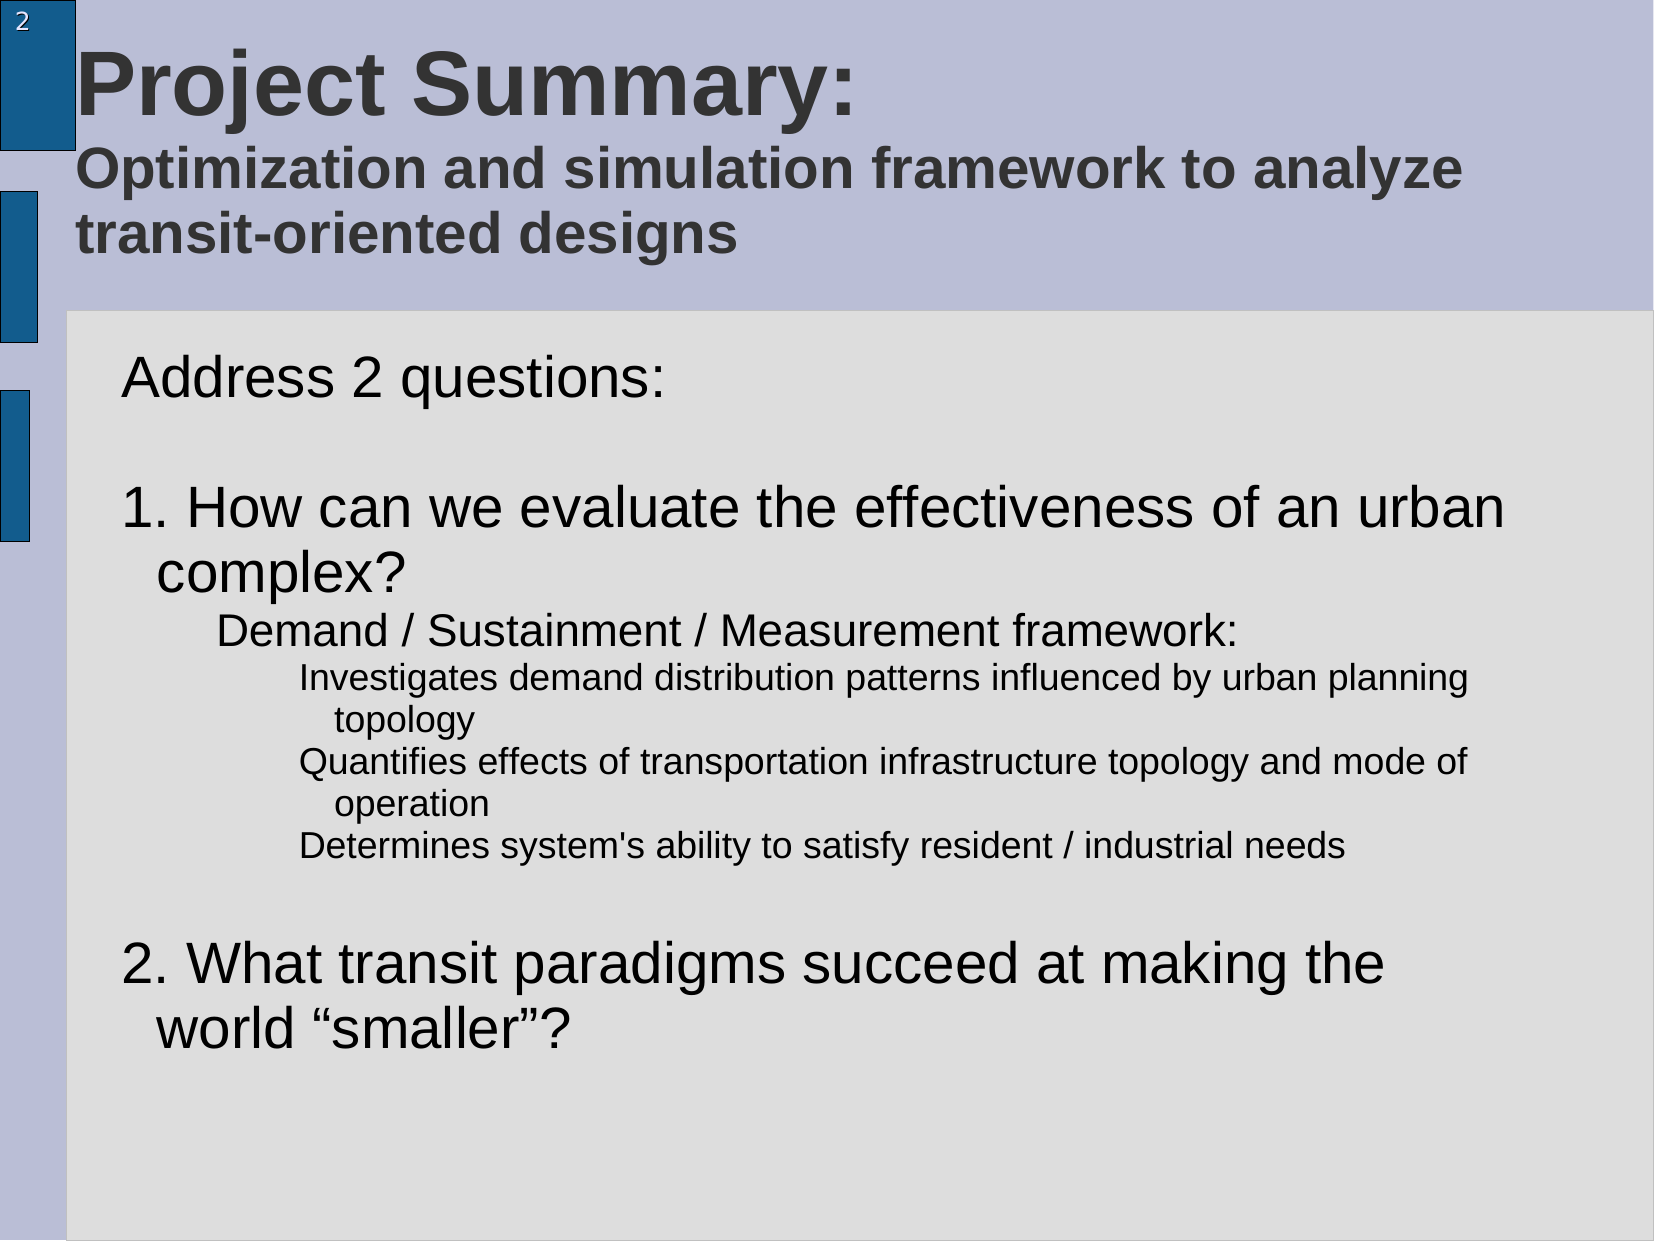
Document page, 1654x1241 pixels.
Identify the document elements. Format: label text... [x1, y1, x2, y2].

title Project Summary: Optimization and simulation framework to analyze transit-oriented designs [75, 0, 1613, 299]
list Address 2 questions: 1. How can we evaluate the effectiveness of an urban complex? Demand / Sustainment / Measurement framework: Investigates demand distribution patterns influenced by urban planning topology Quantifies effects of transportation infrastructure topology and mode of operation Determines system's ability to satisfy resident / industrial needs 2. What transit paradigms succeed at making the world “smaller”? [121, 344, 1534, 1127]
